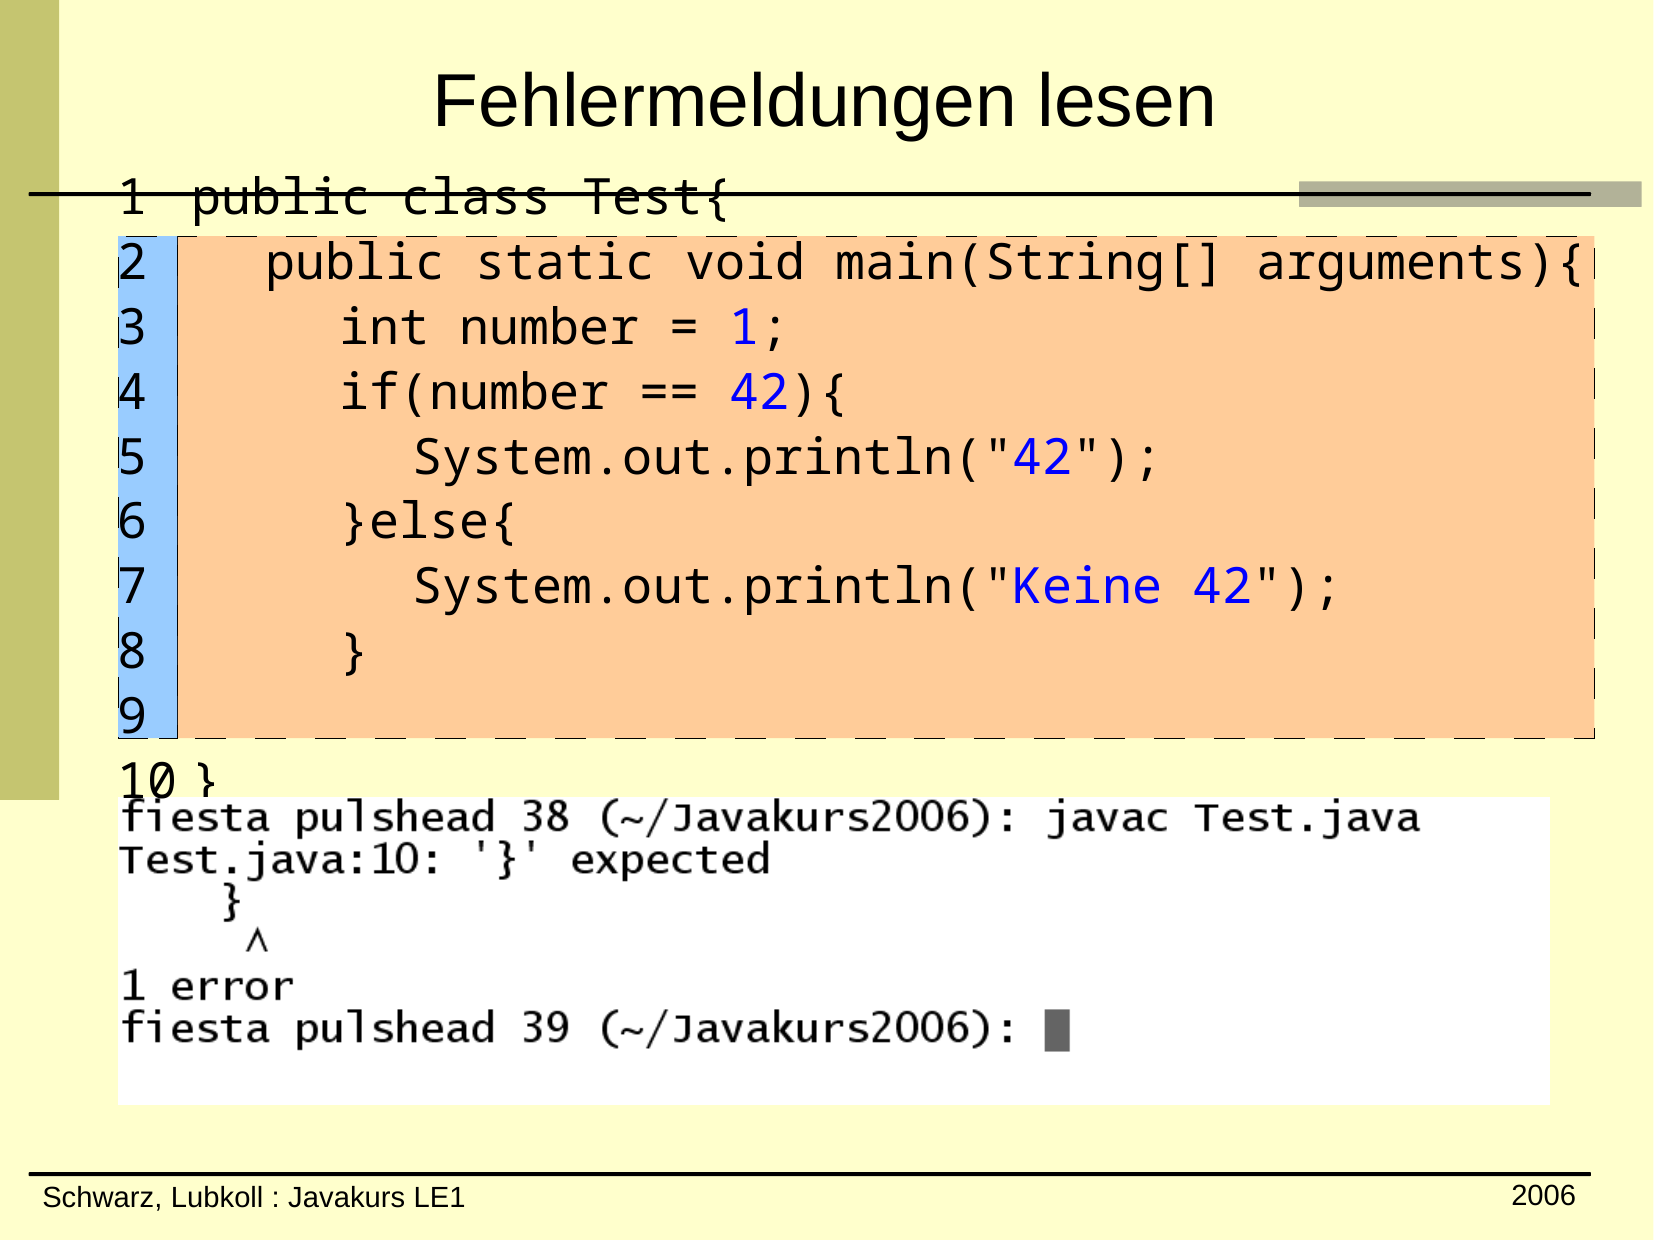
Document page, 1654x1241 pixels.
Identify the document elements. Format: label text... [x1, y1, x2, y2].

text_box public class Test{ public static void main(String[] arguments){ int number = 1; if(number == 42){ System.out.println("42"); }else{ System.out.println("Keine 42"); } } [178, 236, 1595, 739]
title Fehlermeldungen lesen [119, 19, 1532, 188]
text_box 1 2 3 4 5 6 7 8 9 10 [118, 236, 178, 739]
picture [118, 797, 1550, 1105]
